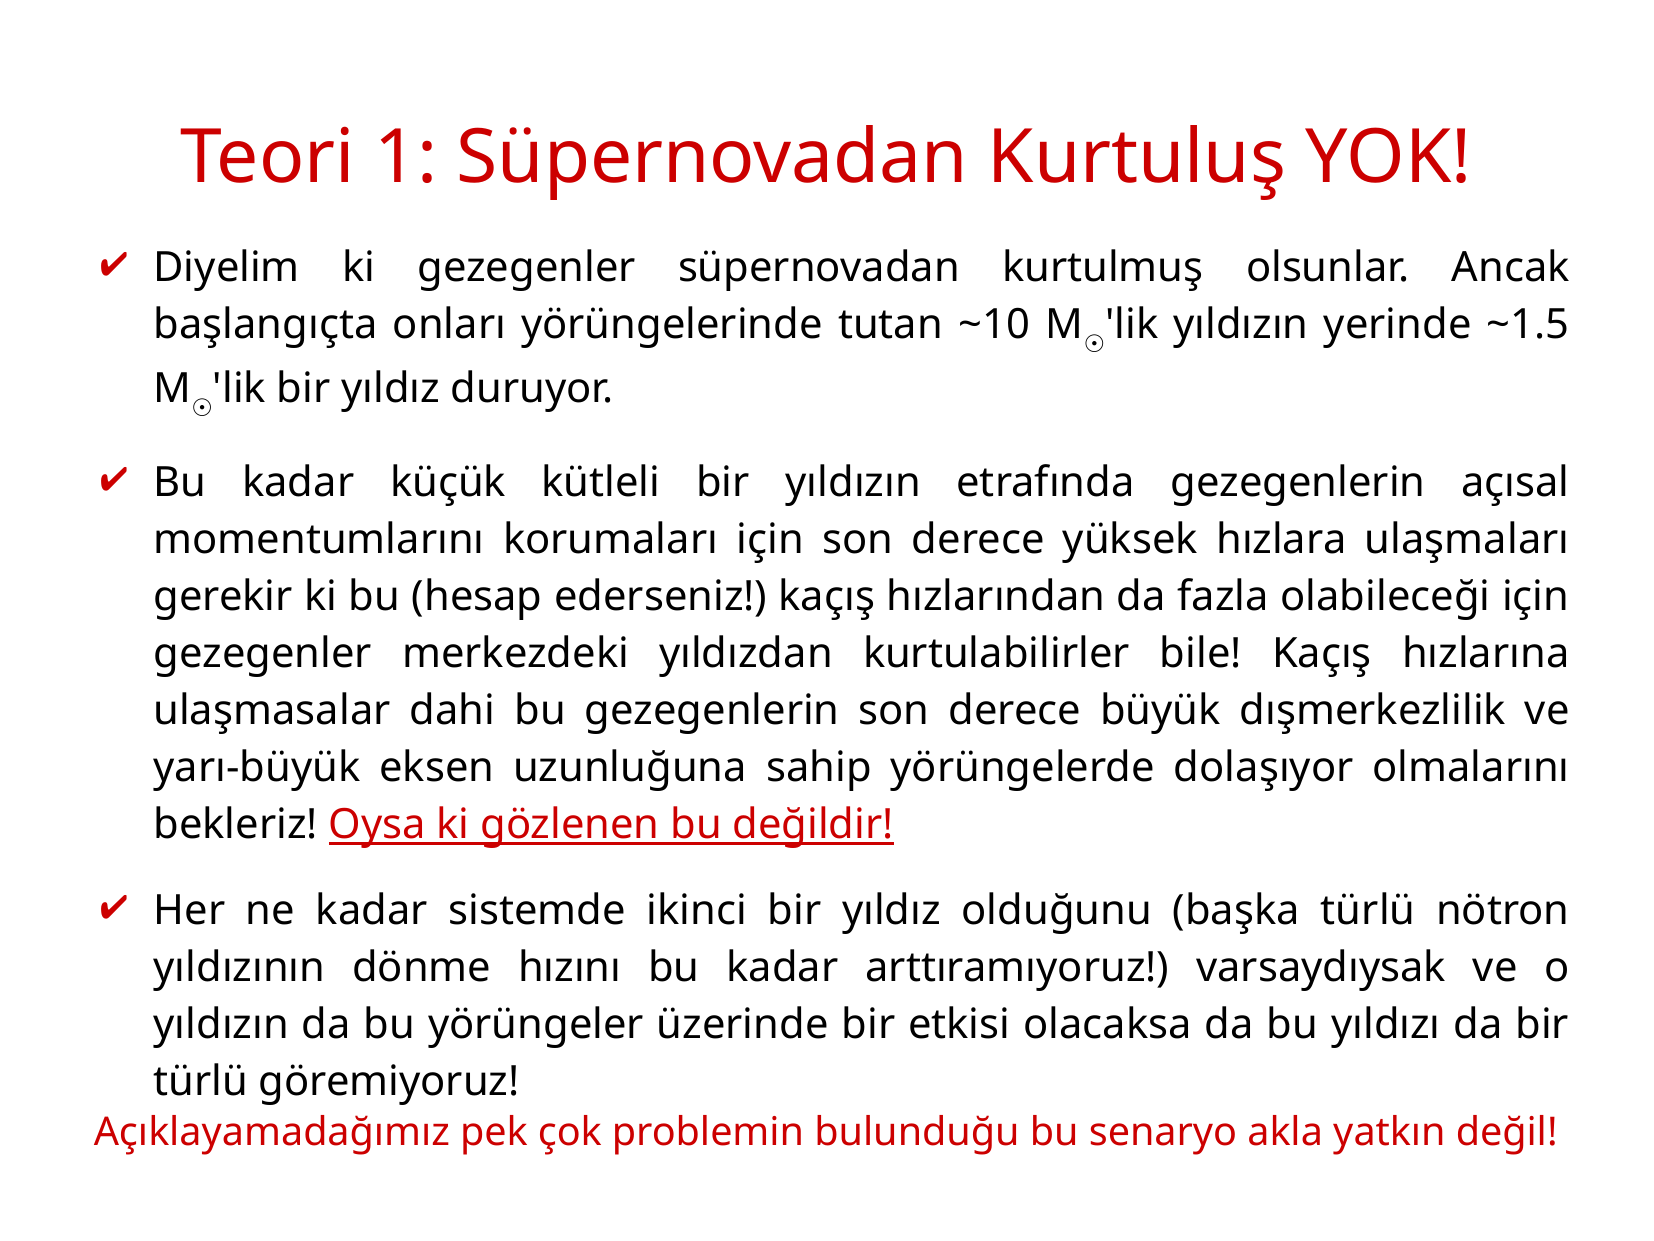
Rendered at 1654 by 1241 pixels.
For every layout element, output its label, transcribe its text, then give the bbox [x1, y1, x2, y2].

title Teori 1: Süpernovadan Kurtuluş YOK! [82, 49, 1571, 237]
text_box Açıklayamadağımız pek çok problemin bulunduğu bu senaryo akla yatkın değil! [0, 1095, 1653, 1186]
list Diyelim ki gezegenler süpernovadan kurtulmuş olsunlar. Ancak başlangıçta onları yörüngelerinde tutan ~10 M☉'lik yıldızın yerinde ~1.5 M☉'lik bir yıldız duruyor. Bu kadar küçük kütleli bir yıldızın etrafında gezegenlerin açısal momentumlarını korumaları için son derece yüksek hızlara ulaşmaları gerekir ki bu (hesap ederseniz!) kaçış hızlarından da fazla olabileceği için gezegenler merkezdeki yıldızdan kurtulabilirler bile! Kaçış hızlarına ulaşmasalar dahi bu gezegenlerin son derece büyük dışmerkezlilik ve yarı-büyük eksen uzunluğuna sahip yörüngelerde dolaşıyor olmalarını bekleriz! Oysa ki gözlenen bu değildir! Her ne kadar sistemde ikinci bir yıldız olduğunu (başka türlü nötron yıldızının dönme hızını bu kadar arttıramıyoruz!) varsaydıysak ve o yıldızın da bu yörüngeler üzerinde bir etkisi olacaksa da bu yıldızı da bir türlü göremiyoruz! [82, 237, 1571, 1082]
